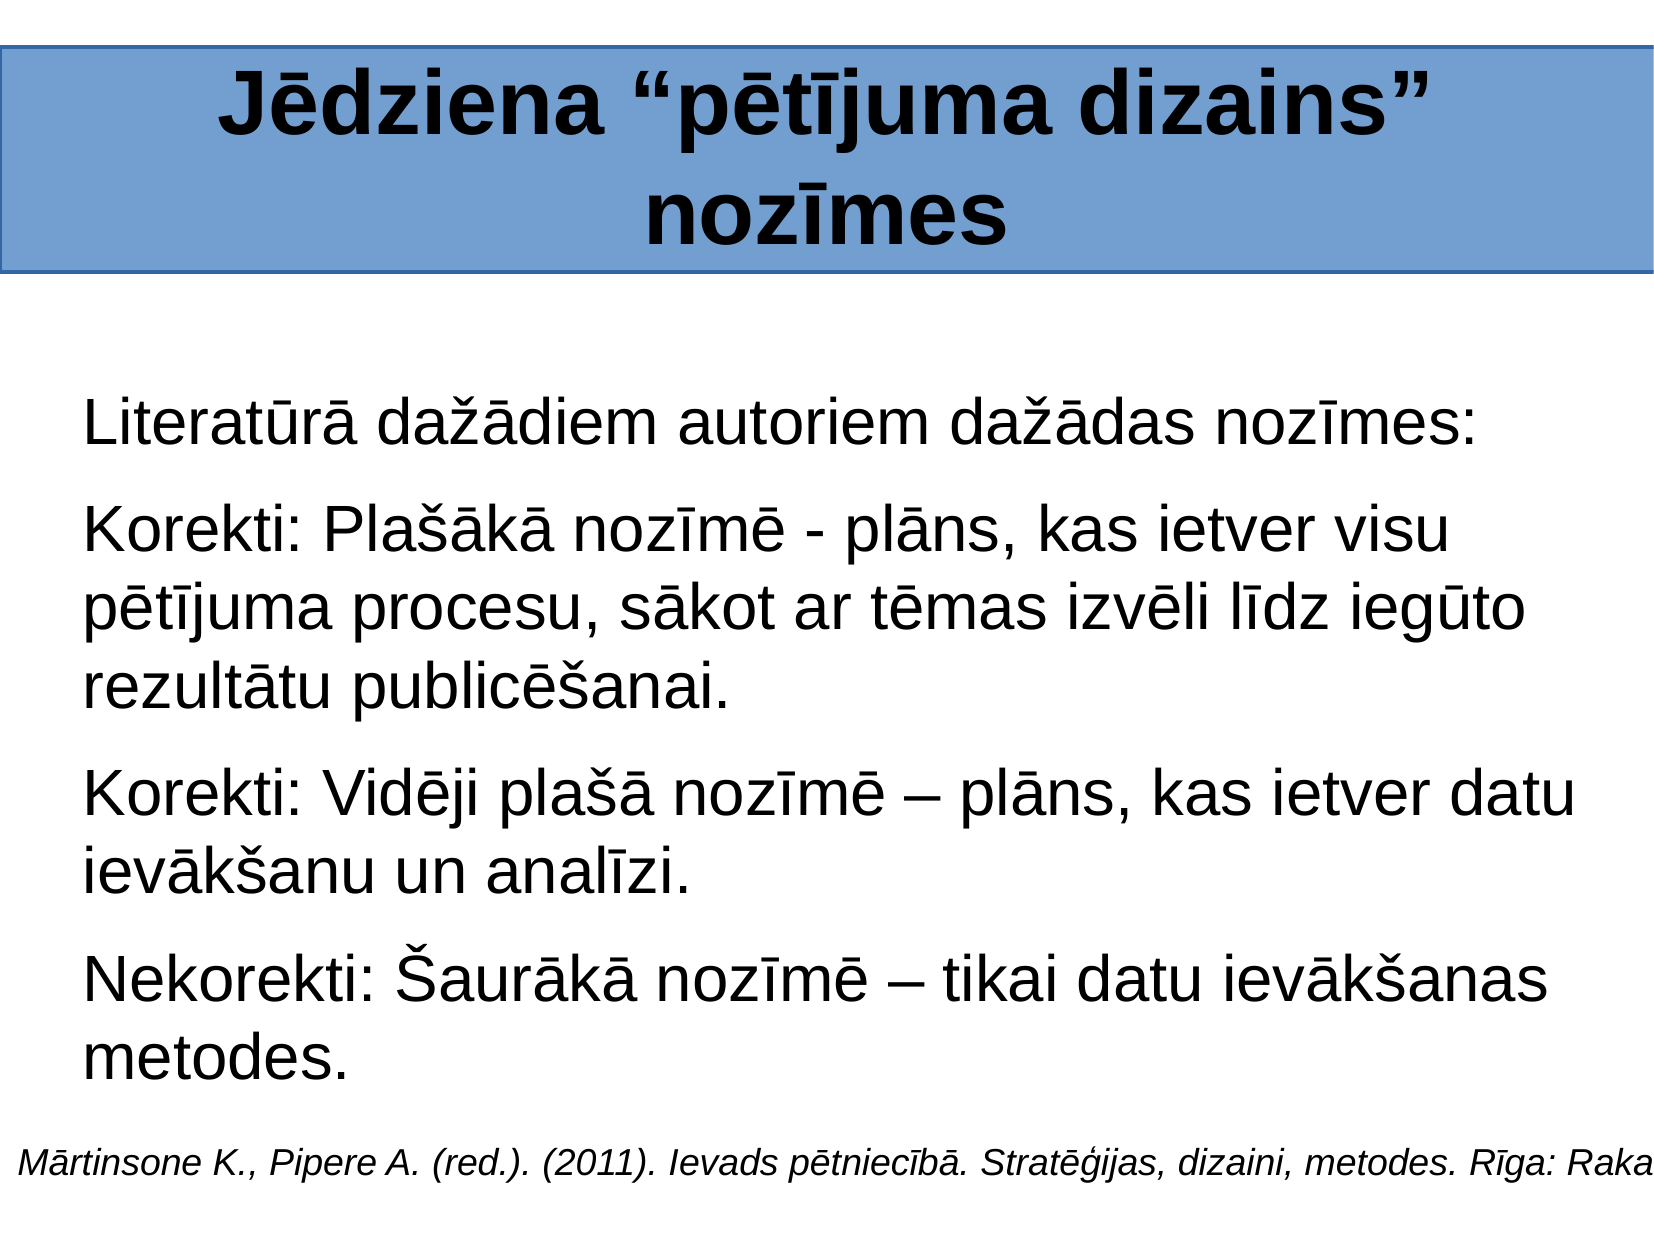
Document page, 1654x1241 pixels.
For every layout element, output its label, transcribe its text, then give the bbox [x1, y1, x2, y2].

list Literatūrā dažādiem autoriem dažādas nozīmes: Korekti: Plašākā nozīmē - plāns, kas ietver visu pētījuma procesu, sākot ar tēmas izvēli līdz iegūto rezultātu publicēšanai. Korekti: Vidēji plašā nozīmē – plāns, kas ietver datu ievākšanu un analīzi. Nekorekti: Šaurākā nozīmē – tikai datu ievākšanas metodes. [82, 378, 1619, 1099]
text_box Mārtinsone K., Pipere A. (red.). (2011). Ievads pētniecībā. Stratēģijas, dizaini, metodes. Rīga: Raka [2, 1133, 1654, 1191]
text_box [0, 47, 1654, 272]
title Jēdziena “pētījuma dizains” nozīmes [82, 49, 1571, 257]
